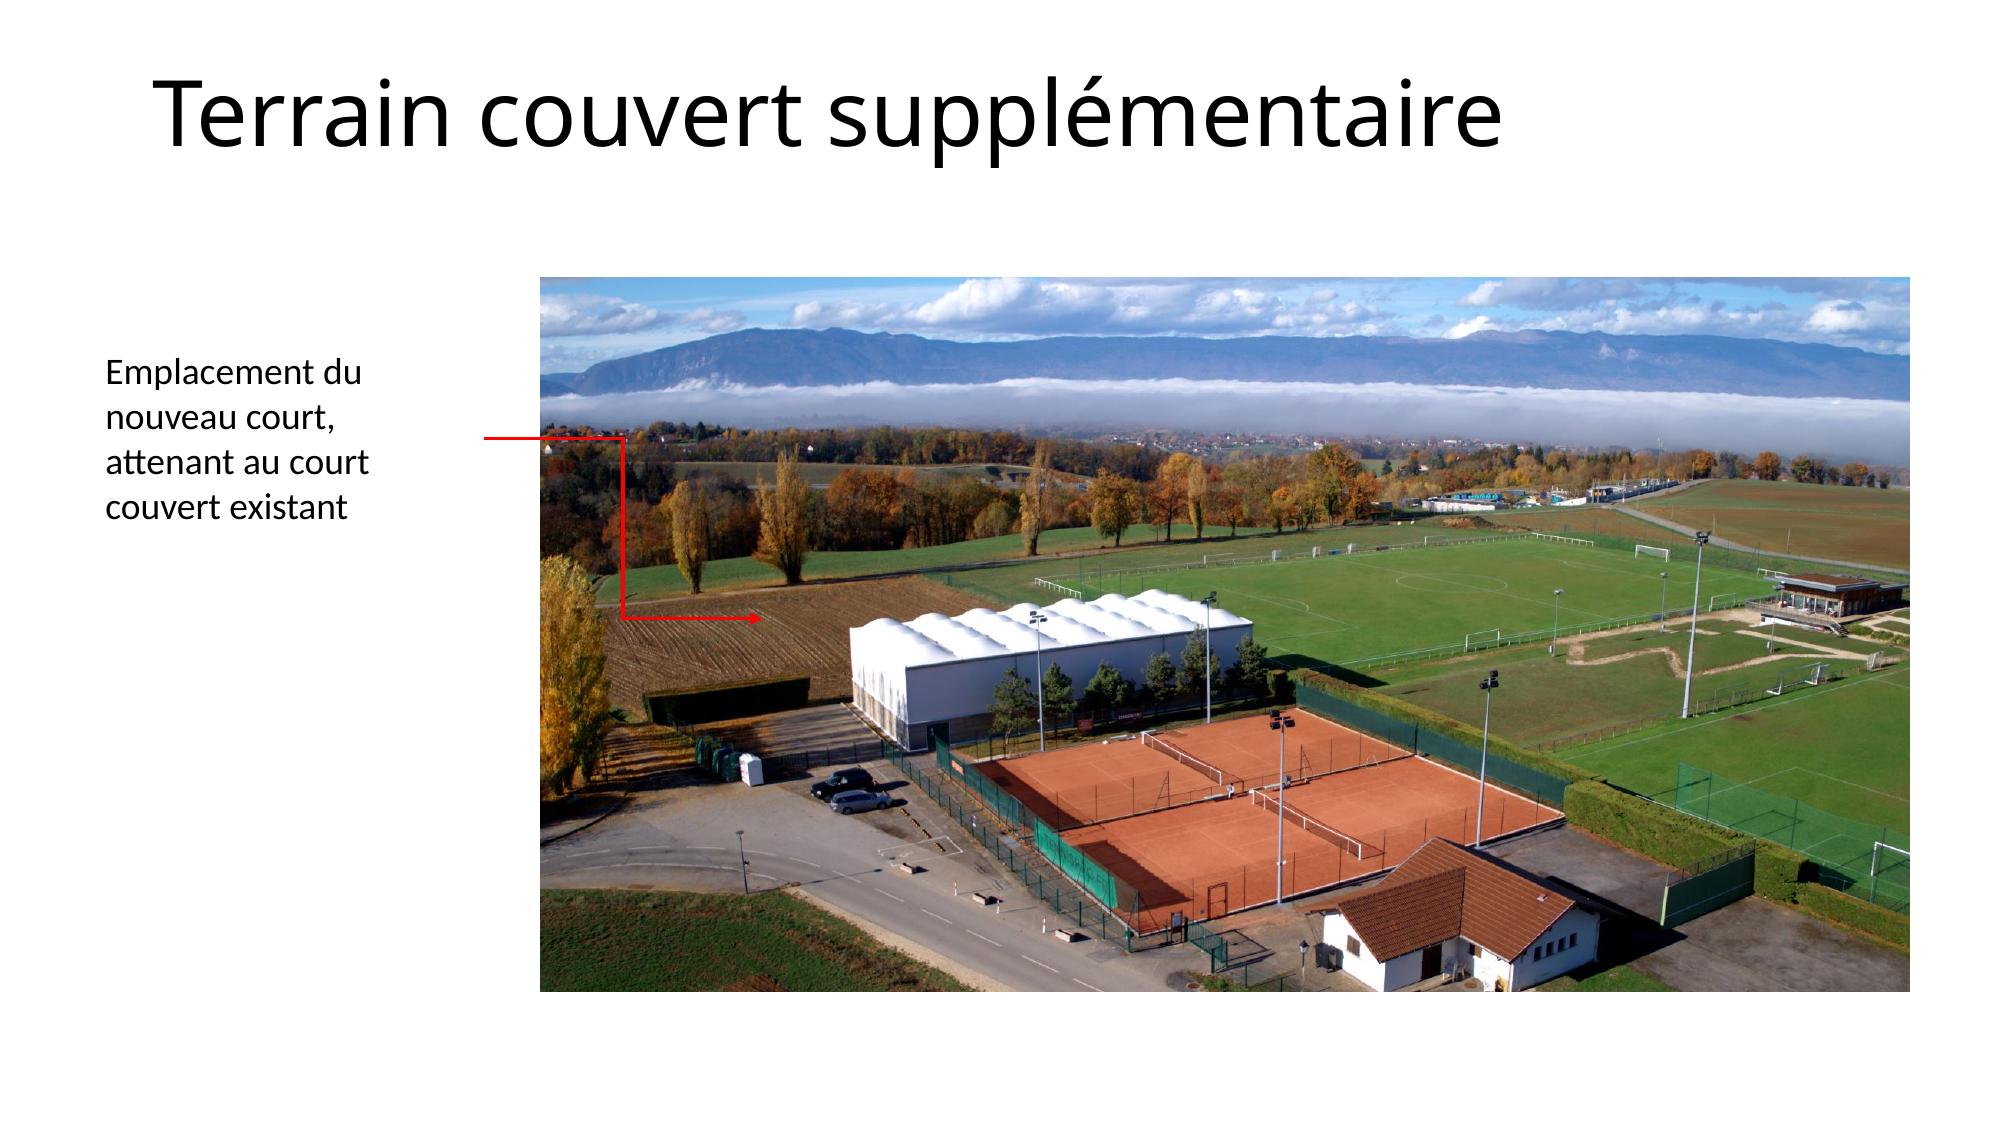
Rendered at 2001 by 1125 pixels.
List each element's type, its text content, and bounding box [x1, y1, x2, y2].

text_box Emplacement du nouveau court, attenant au court couvert existant [90, 339, 484, 535]
picture [540, 277, 1910, 992]
title Terrain couvert supplémentaire [137, 59, 1863, 278]
